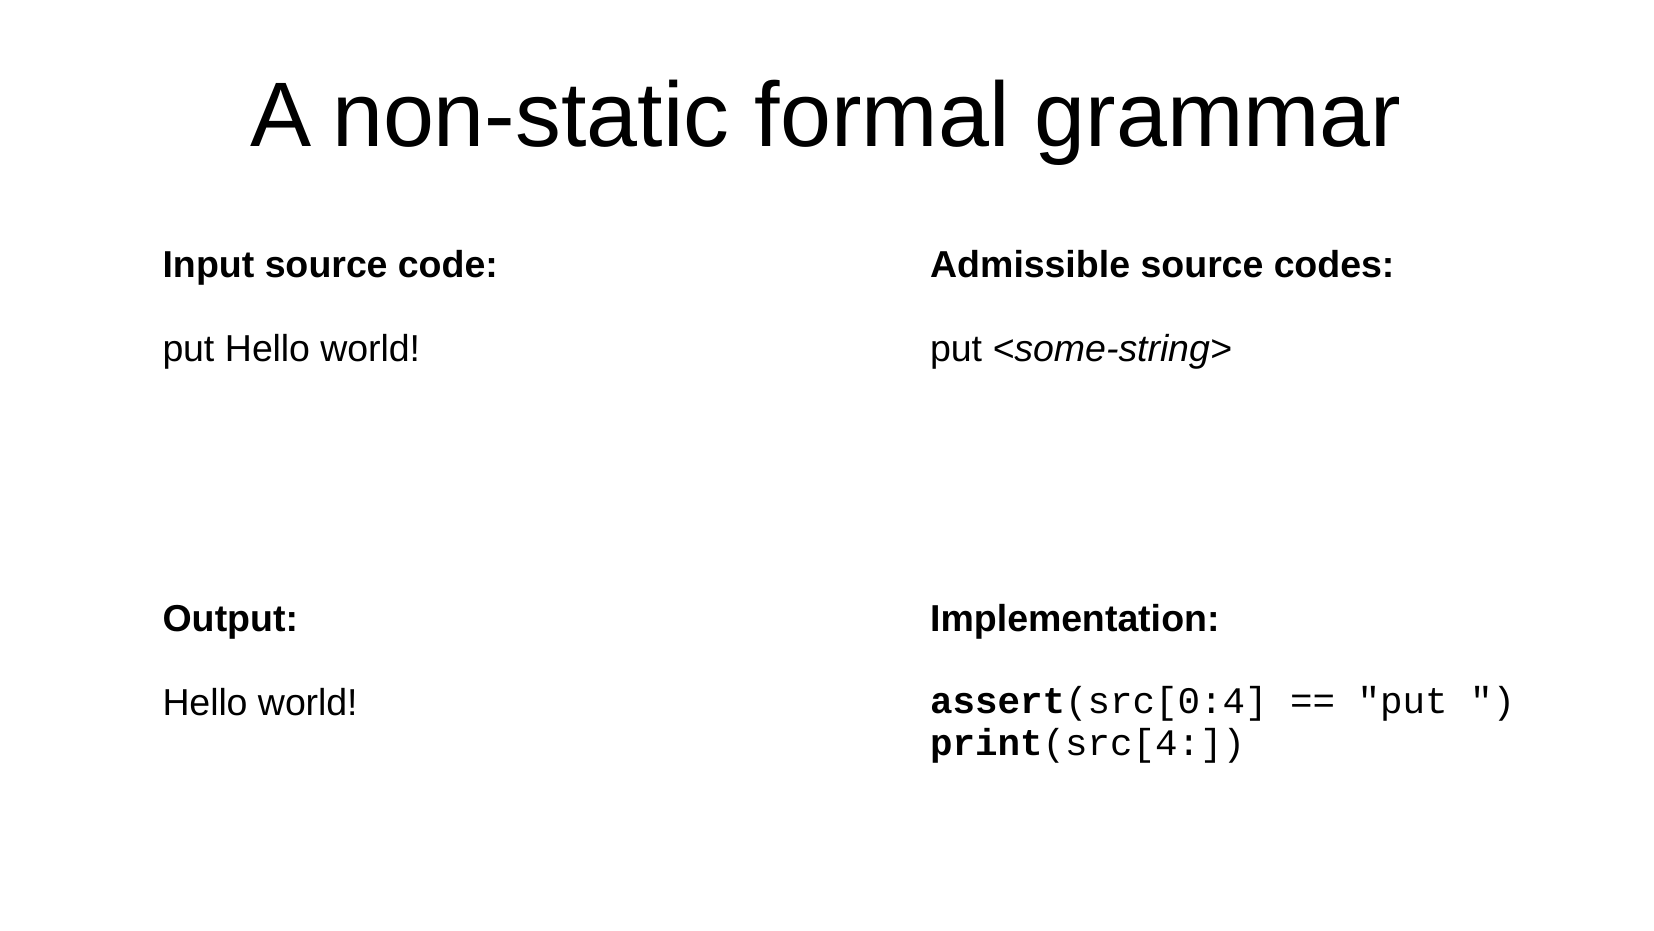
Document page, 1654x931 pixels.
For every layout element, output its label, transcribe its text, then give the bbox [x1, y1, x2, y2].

text_box Output: Hello world! [147, 590, 680, 732]
text_box Input source code: put Hello world! [147, 236, 680, 378]
title A non-static formal grammar [82, 37, 1571, 193]
text_box Admissible source codes: put <some-string> [915, 236, 1447, 378]
text_box Implementation: assert(src[0:4] == "put ") print(src[4:]) [915, 590, 1654, 931]
